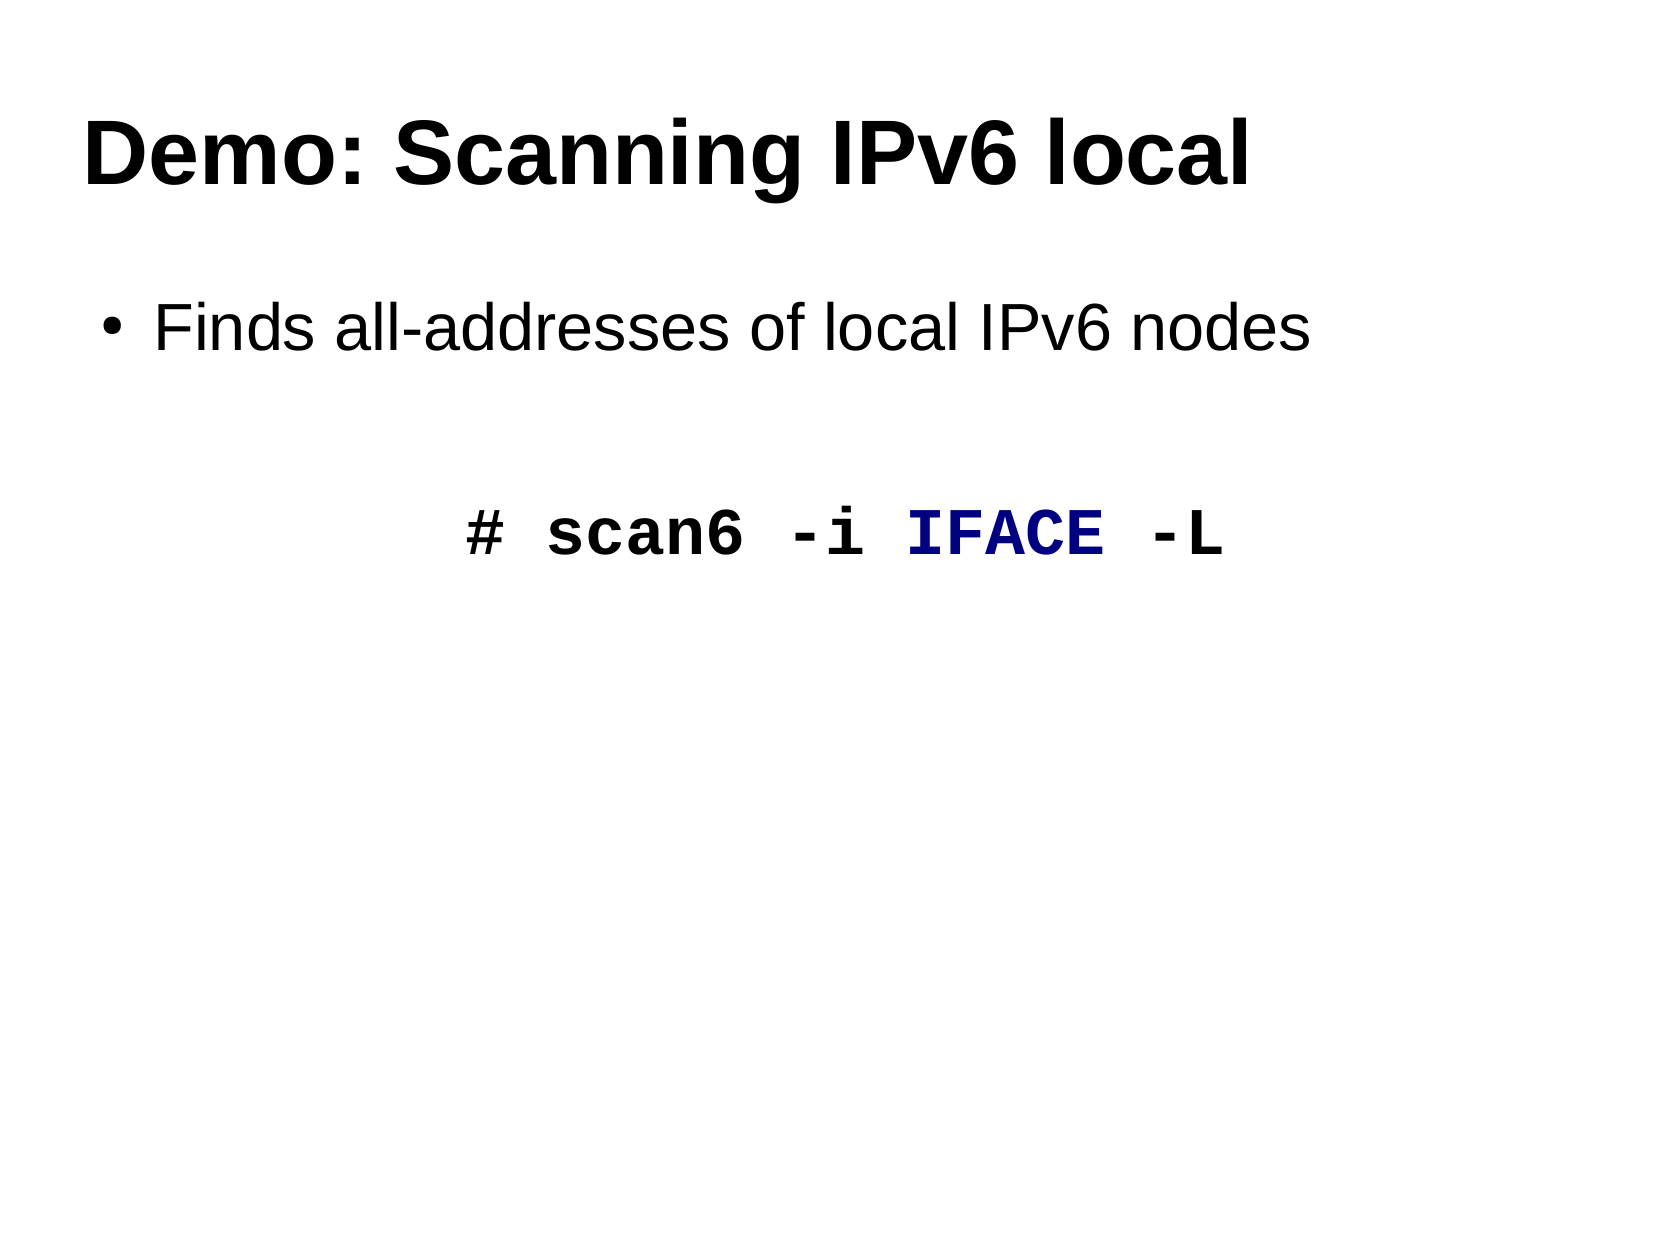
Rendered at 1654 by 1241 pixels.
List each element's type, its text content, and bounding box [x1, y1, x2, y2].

title Demo: Scanning IPv6 local [82, 49, 1571, 257]
list Finds all-addresses of local IPv6 nodes # scan6 -i IFACE -L [82, 290, 1538, 1010]
